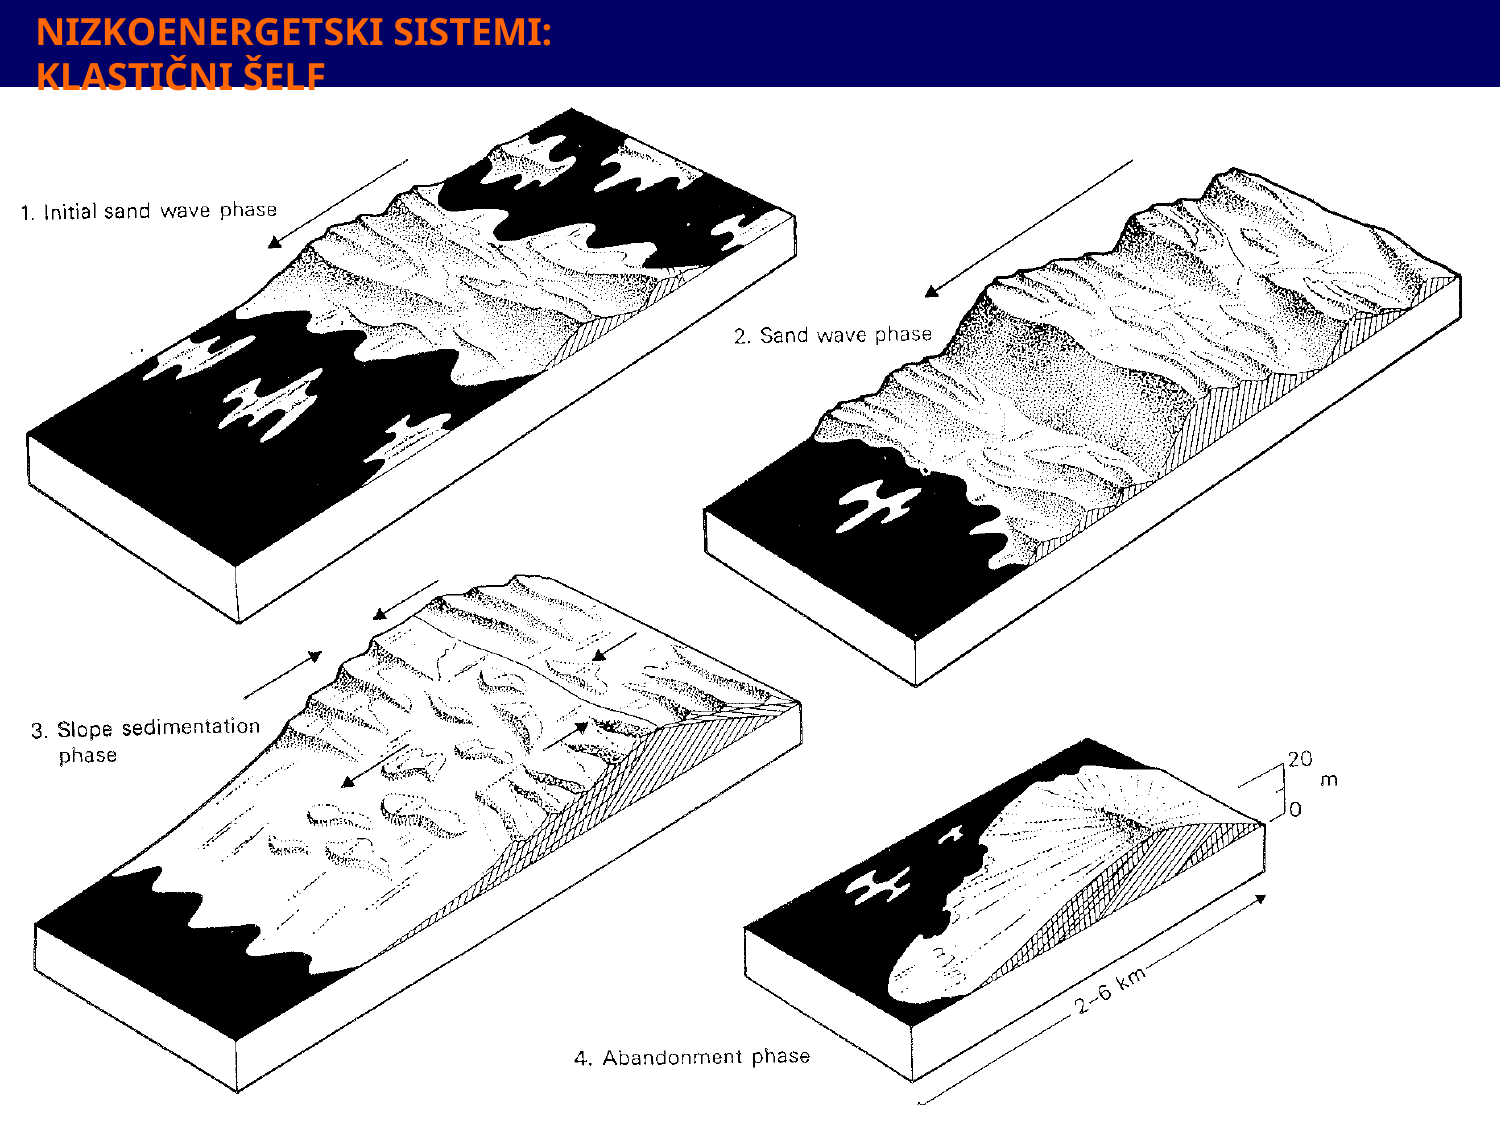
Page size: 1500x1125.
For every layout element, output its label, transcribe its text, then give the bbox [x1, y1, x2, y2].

text_box NIZKOENERGETSKI SISTEMI: KLASTIČNI ŠELF [20, 0, 568, 106]
picture [0, 87, 1500, 1125]
